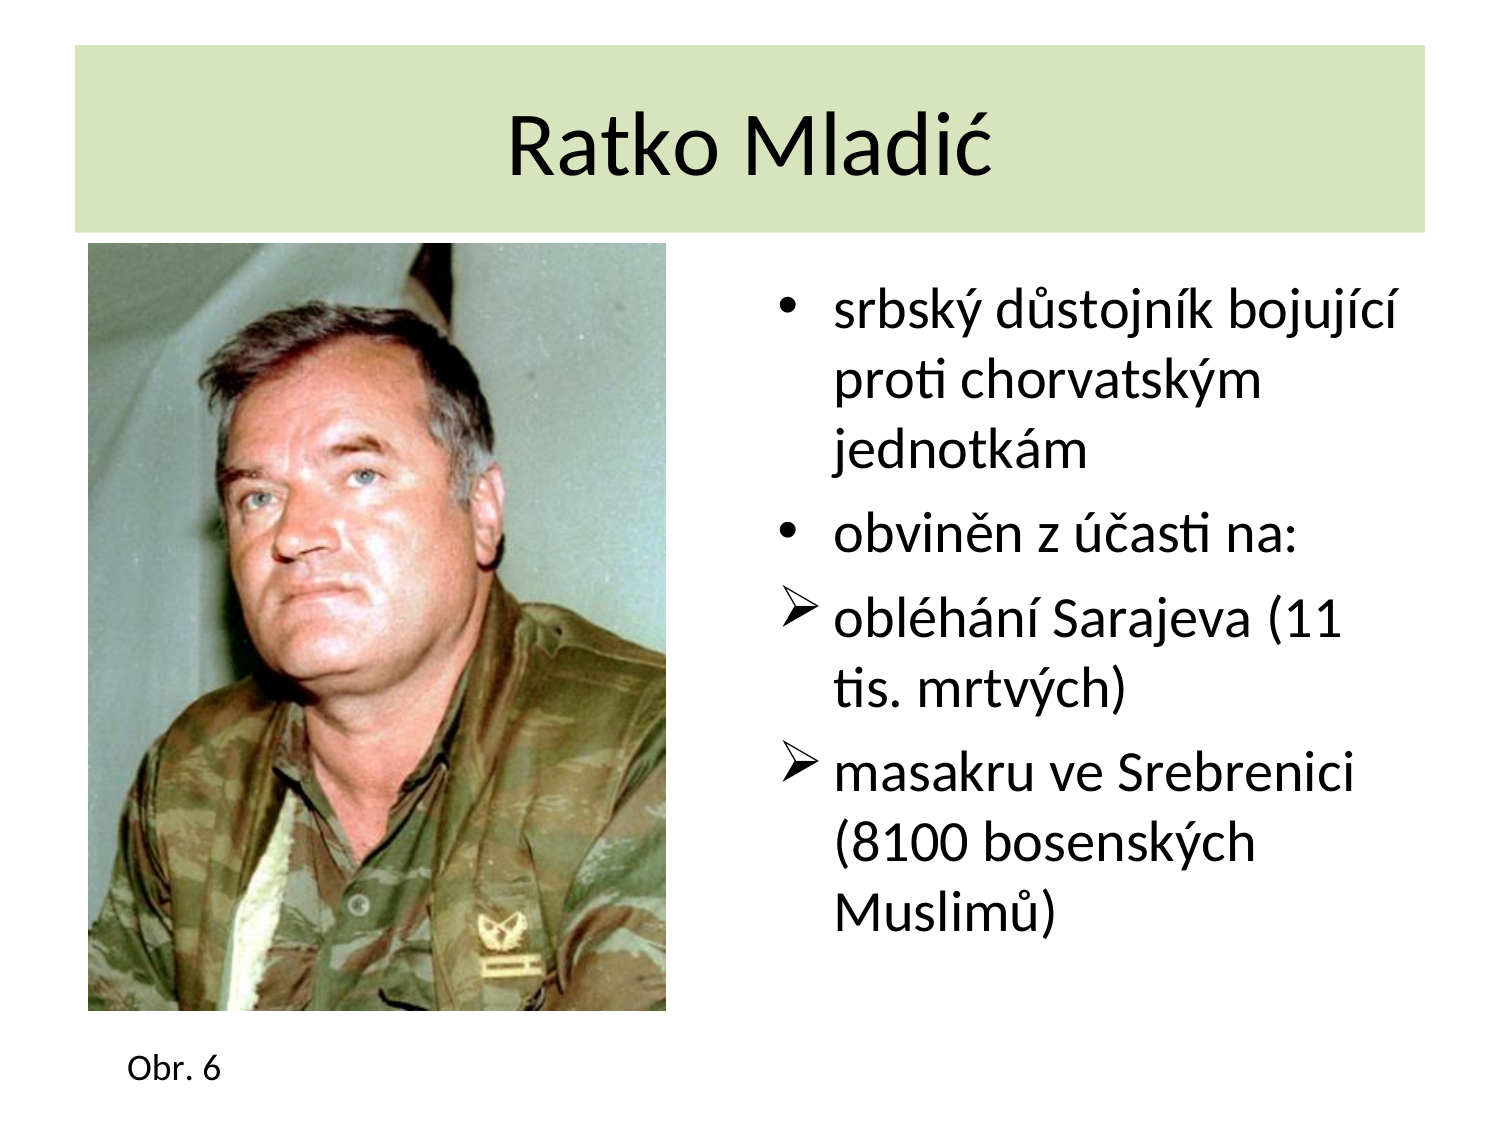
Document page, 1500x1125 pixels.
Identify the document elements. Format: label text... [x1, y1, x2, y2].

text_box [88, 243, 666, 1012]
list srbský důstojník bojující proti chorvatským jednotkám obviněn z účasti na: obléhání Sarajeva (11 tis. mrtvých) masakru ve Srebrenici (8100 bosenských Muslimů) [762, 262, 1426, 1006]
title Ratko Mladić [75, 45, 1426, 233]
text_box Obr. 6 [112, 1034, 278, 1096]
